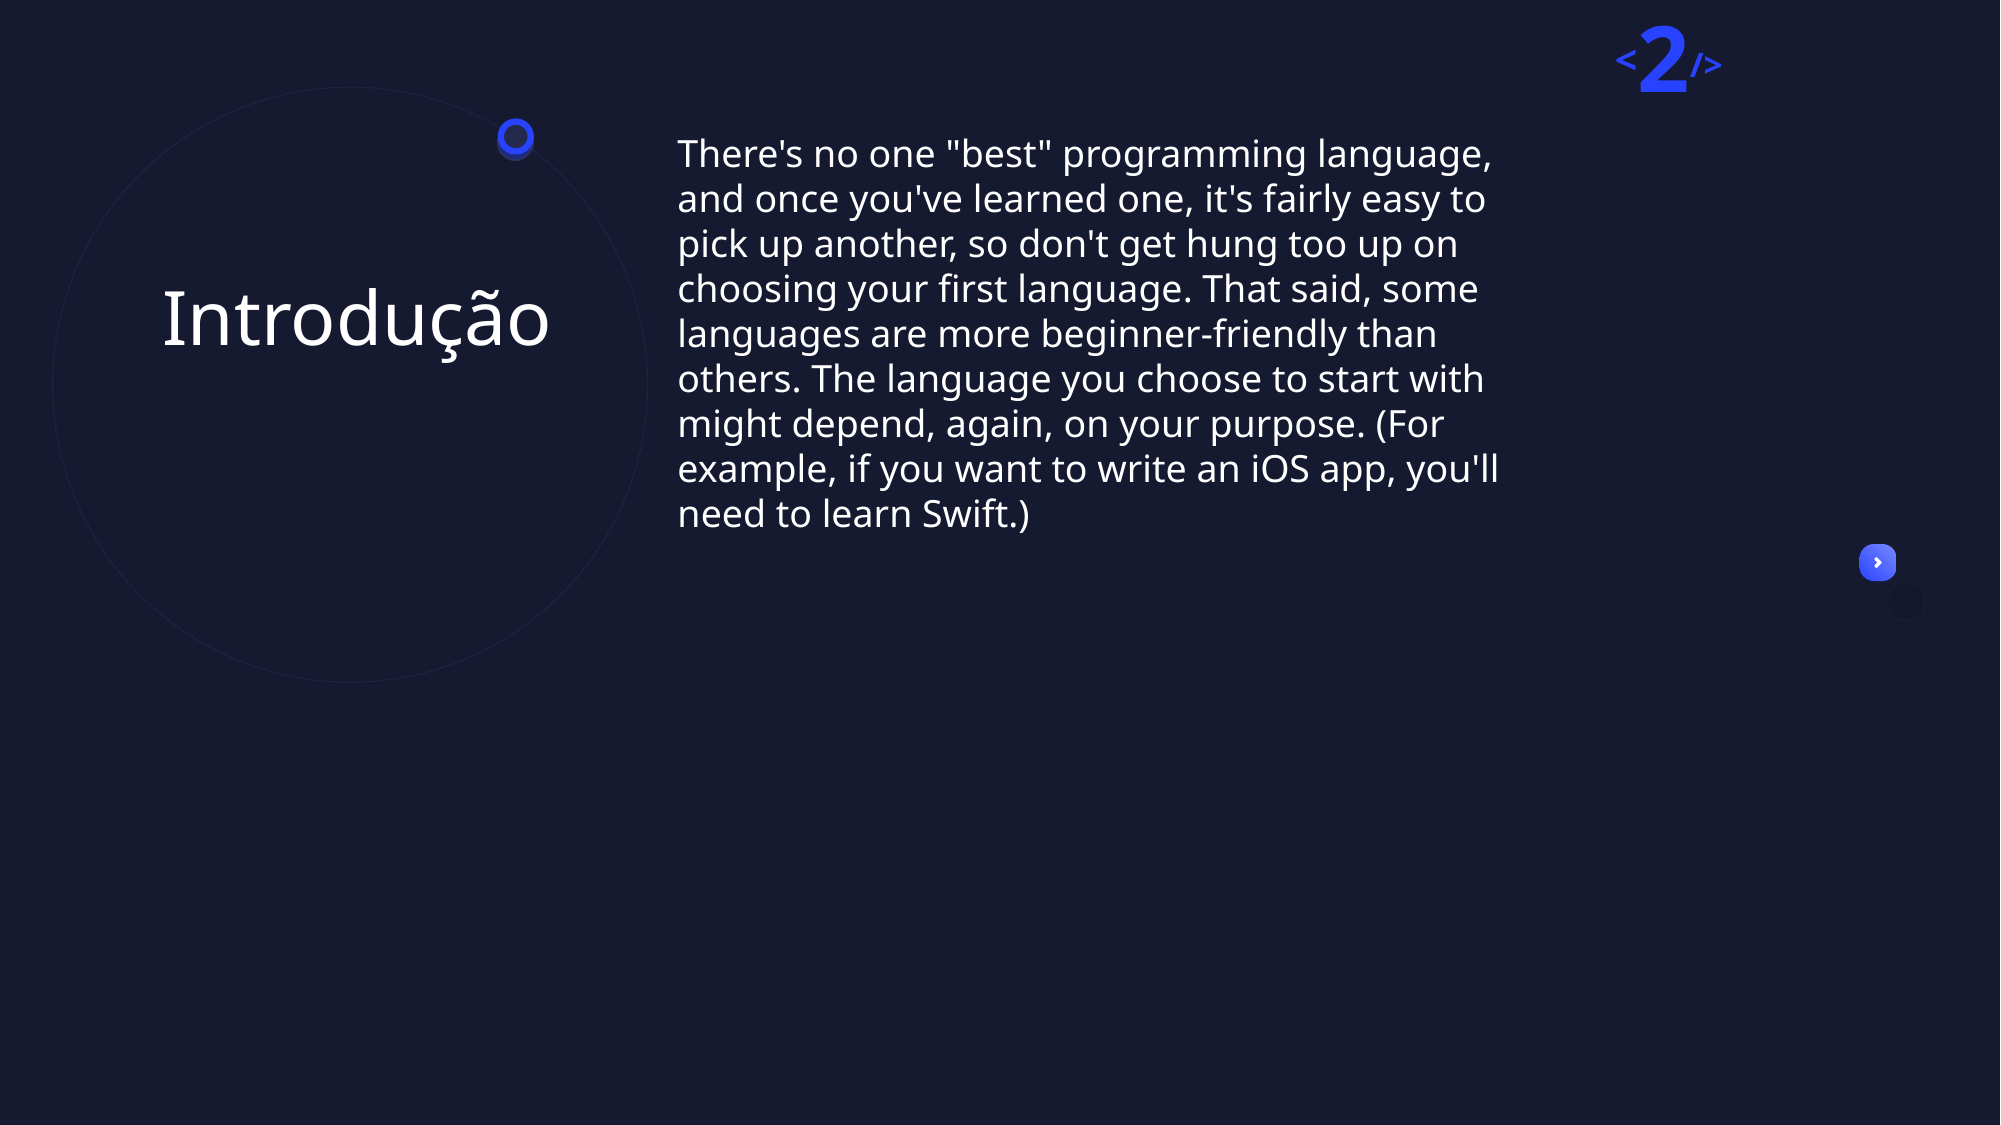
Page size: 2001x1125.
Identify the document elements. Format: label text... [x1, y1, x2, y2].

text_box [1859, 544, 1897, 582]
text_box Introdução [147, 263, 663, 368]
text_box There's no one "best" programming language, and once you've learned one, it's fairly easy to pick up another, so don't get hung too up on choosing your first language. That said, some languages are more beginner-friendly than others. The language you choose to start with might depend, again, on your purpose. (For example, if you want to write an iOS app, you'll need to learn Swift.) [663, 122, 1571, 542]
text_box [52, 87, 648, 683]
